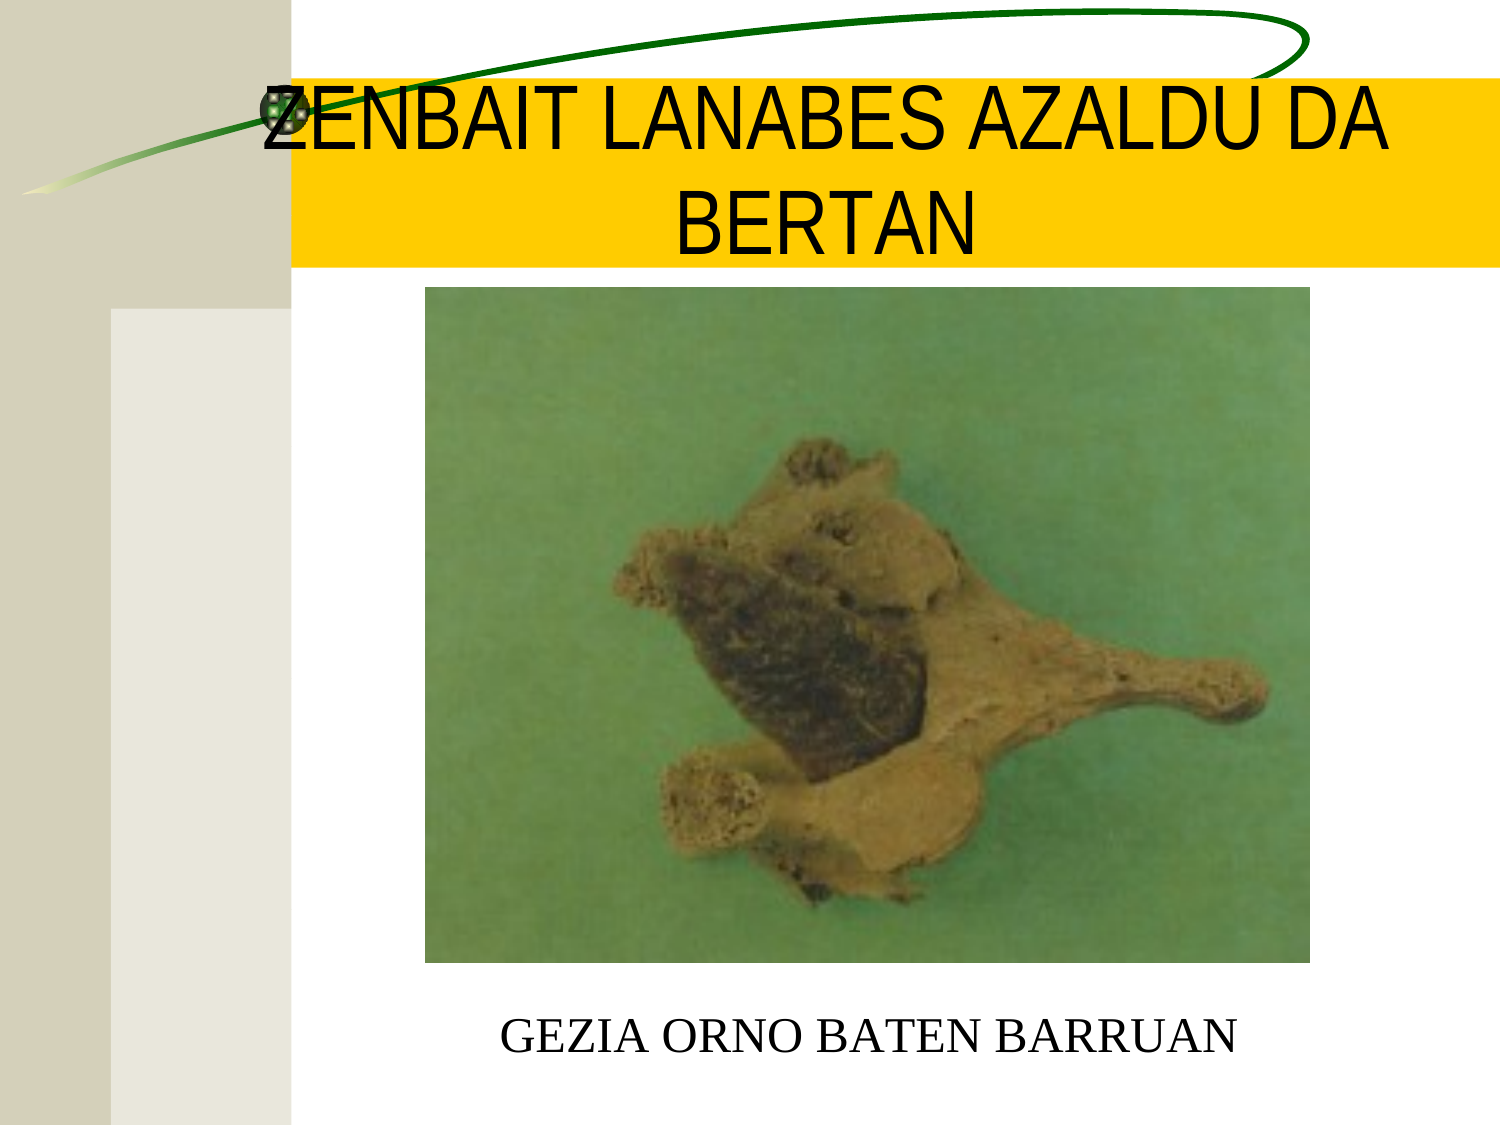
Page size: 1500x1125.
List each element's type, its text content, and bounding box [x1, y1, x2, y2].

chart [425, 287, 1310, 963]
text_box GEZIA ORNO BATEN BARRUAN [300, 999, 1438, 1071]
picture [0, 0, 292, 1125]
title ZENBAIT LANABES AZALDU DA BERTAN [189, 51, 1465, 287]
